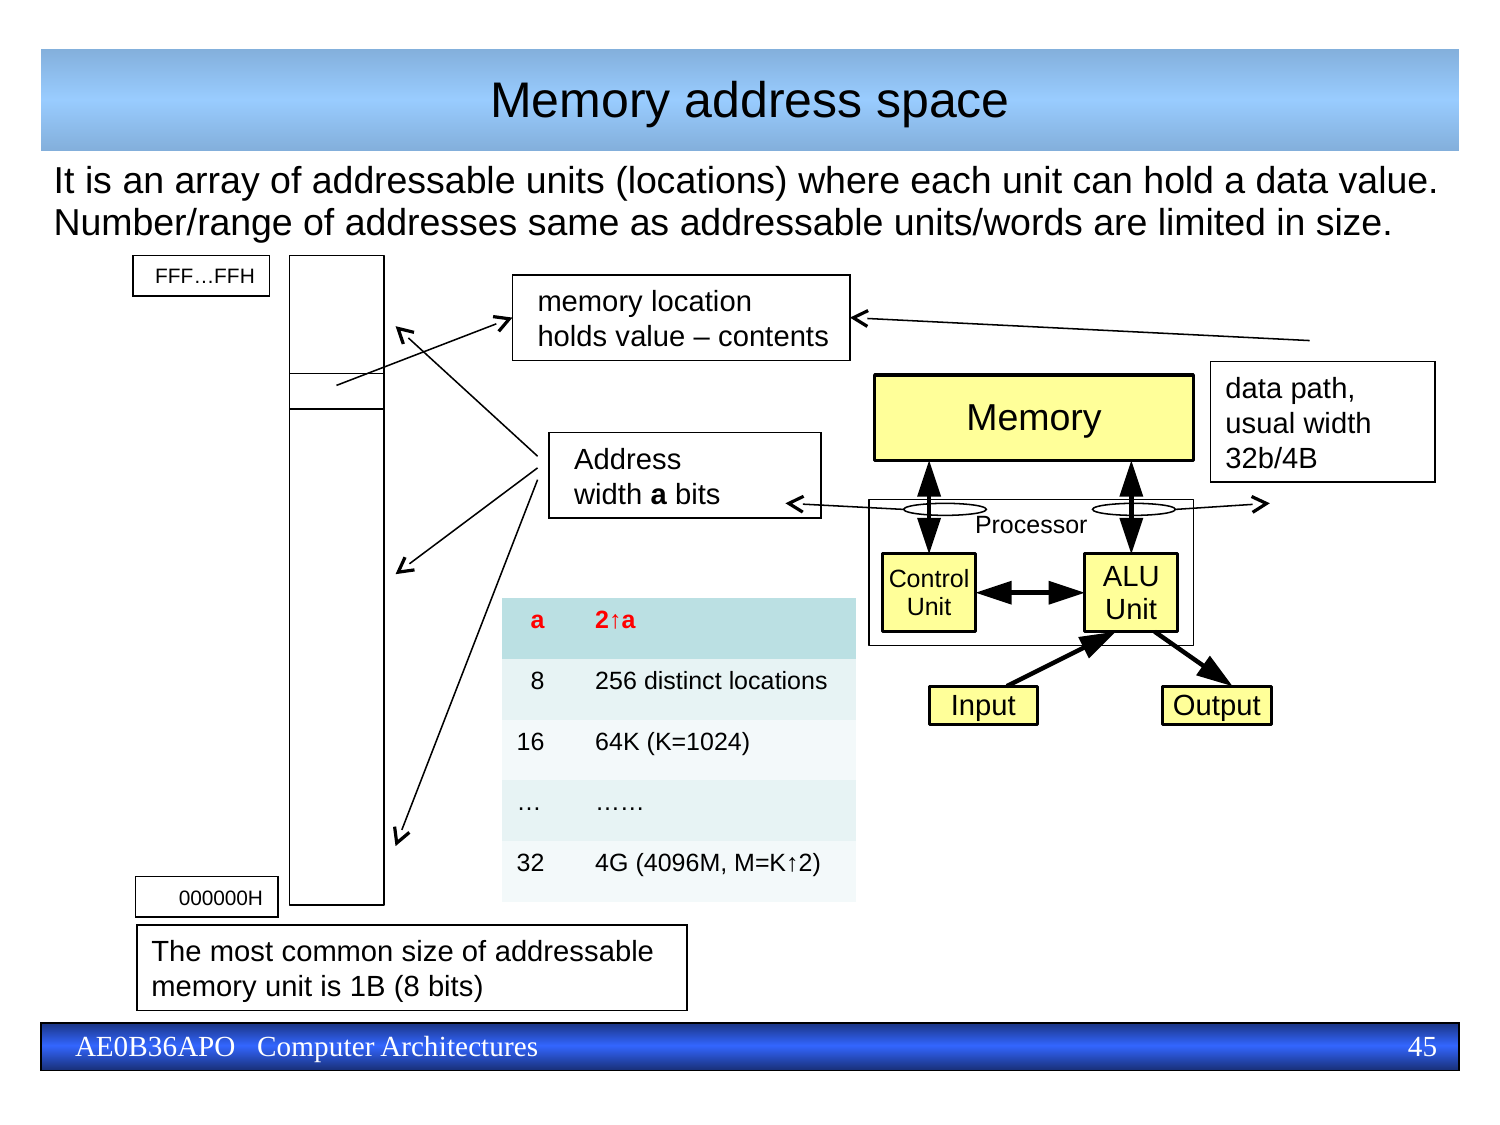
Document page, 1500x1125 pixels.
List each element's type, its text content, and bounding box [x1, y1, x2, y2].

table_header 2↑a [581, 598, 856, 659]
title Memory address space [41, 49, 1459, 150]
text_box Output [1162, 686, 1272, 725]
text_box FFF…FFH [132, 255, 270, 296]
text_box It is an array of addressable units (locations) where each unit can hold a data value. Number/range of addresses same as addressable units/words are limited in size. [37, 150, 1463, 253]
table_header a [502, 598, 581, 659]
table_cell 8 [502, 659, 581, 720]
text_box Address width a bits [549, 432, 821, 518]
text_box data path, usual width 32b/4B [1210, 361, 1436, 483]
table_cell 16 [502, 720, 581, 780]
text_box 000000H [135, 876, 278, 918]
table_cell 4G (4096M, M=K↑2) [581, 841, 856, 902]
text_box Processor [960, 502, 1111, 596]
text_box Input [929, 686, 1038, 725]
table_cell … [502, 780, 581, 841]
table_cell 256 distinct locations [581, 659, 856, 720]
table_cell 32 [502, 841, 581, 902]
text_box The most common size of addressable memory unit is 1B (8 bits) [136, 924, 687, 1011]
text_box ALU Unit [1084, 553, 1178, 632]
text_box Control Unit [882, 553, 976, 632]
text_box Memory [874, 375, 1194, 461]
text_box memory location holds value – contents [512, 274, 850, 361]
table_cell …… [581, 780, 856, 841]
table_cell 64K (K=1024) [581, 720, 856, 780]
